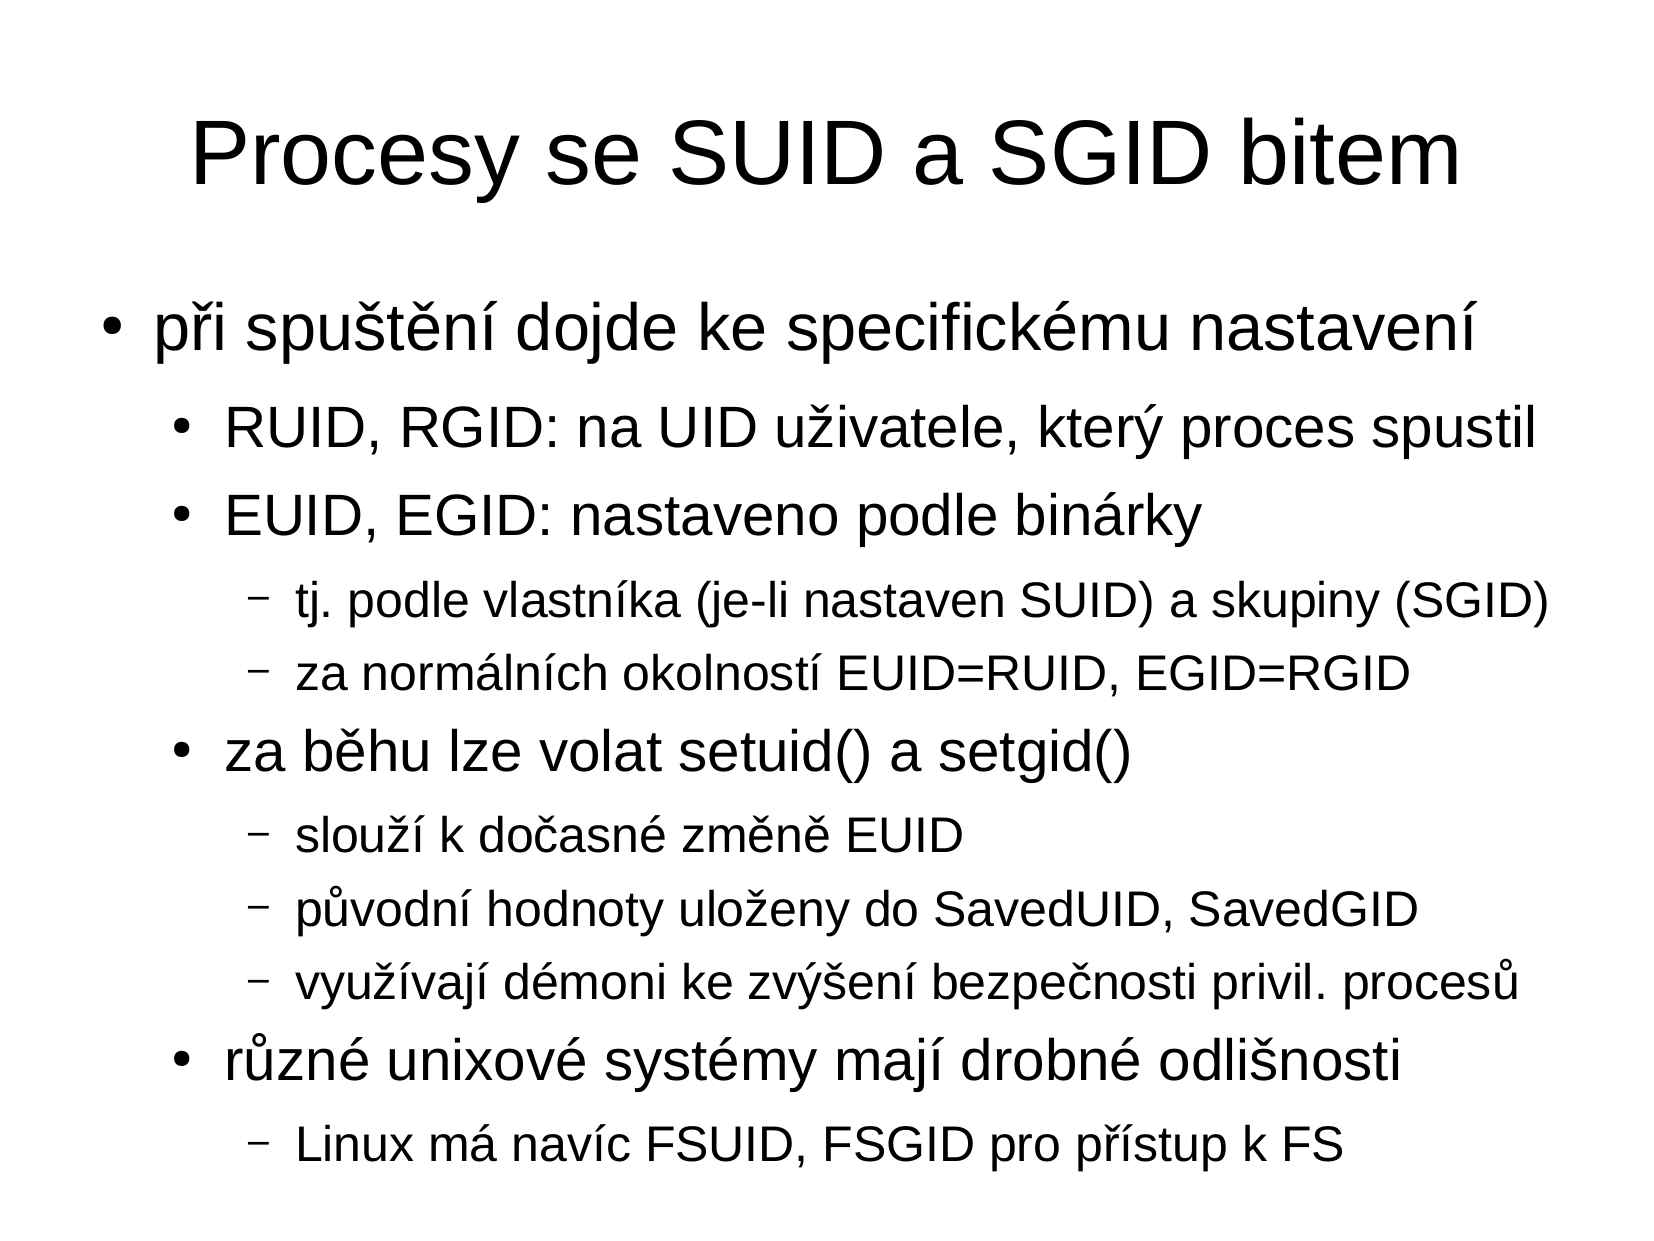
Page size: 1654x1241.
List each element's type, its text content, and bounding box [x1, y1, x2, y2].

list při spuštění dojde ke specifickému nastavení RUID, RGID: na UID uživatele, který proces spustil EUID, EGID: nastaveno podle binárky tj. podle vlastníka (je-li nastaven SUID) a skupiny (SGID) za normálních okolností EUID=RUID, EGID=RGID za běhu lze volat setuid() a setgid() slouží k dočasné změně EUID původní hodnoty uloženy do SavedUID, SavedGID využívají démoni ke zvýšení bezpečnosti privil. procesů různé unixové systémy mají drobné odlišnosti Linux má navíc FSUID, FSGID pro přístup k FS [82, 290, 1571, 1173]
title Procesy se SUID a SGID bitem [82, 56, 1571, 250]
